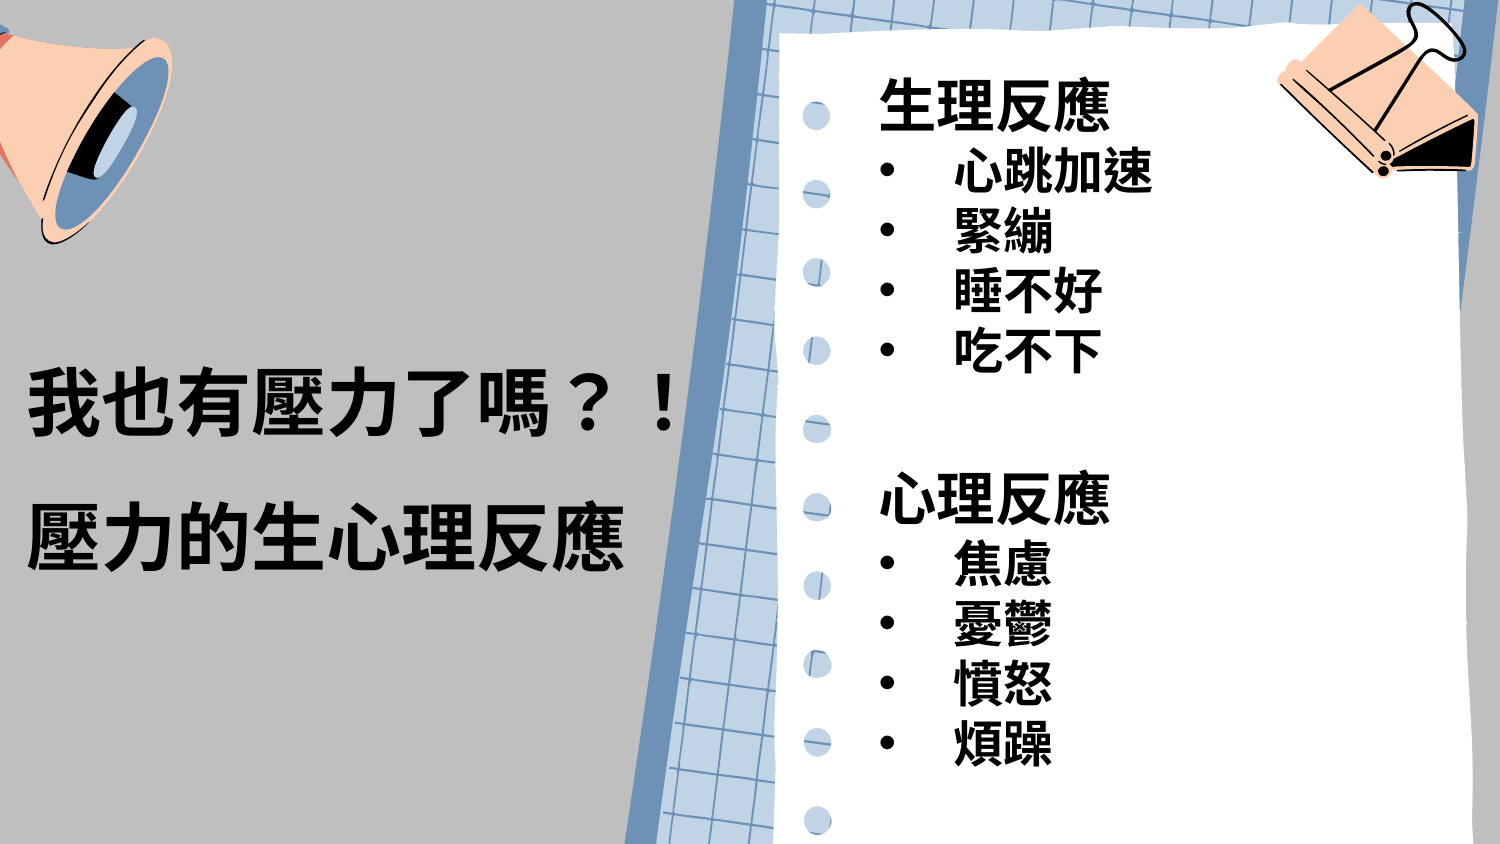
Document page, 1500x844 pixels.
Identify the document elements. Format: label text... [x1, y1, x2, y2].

text_box [624, 0, 1499, 844]
text_box 心理反應 焦慮 憂鬱 憤怒 煩躁 [863, 455, 1310, 780]
text_box 生理反應 心跳加速 緊繃 睡不好 吃不下 [863, 62, 1310, 388]
text_box 我也有壓力了嗎？！ 壓力的生心理反應 [11, 303, 764, 589]
text_box [0, 24, 173, 245]
